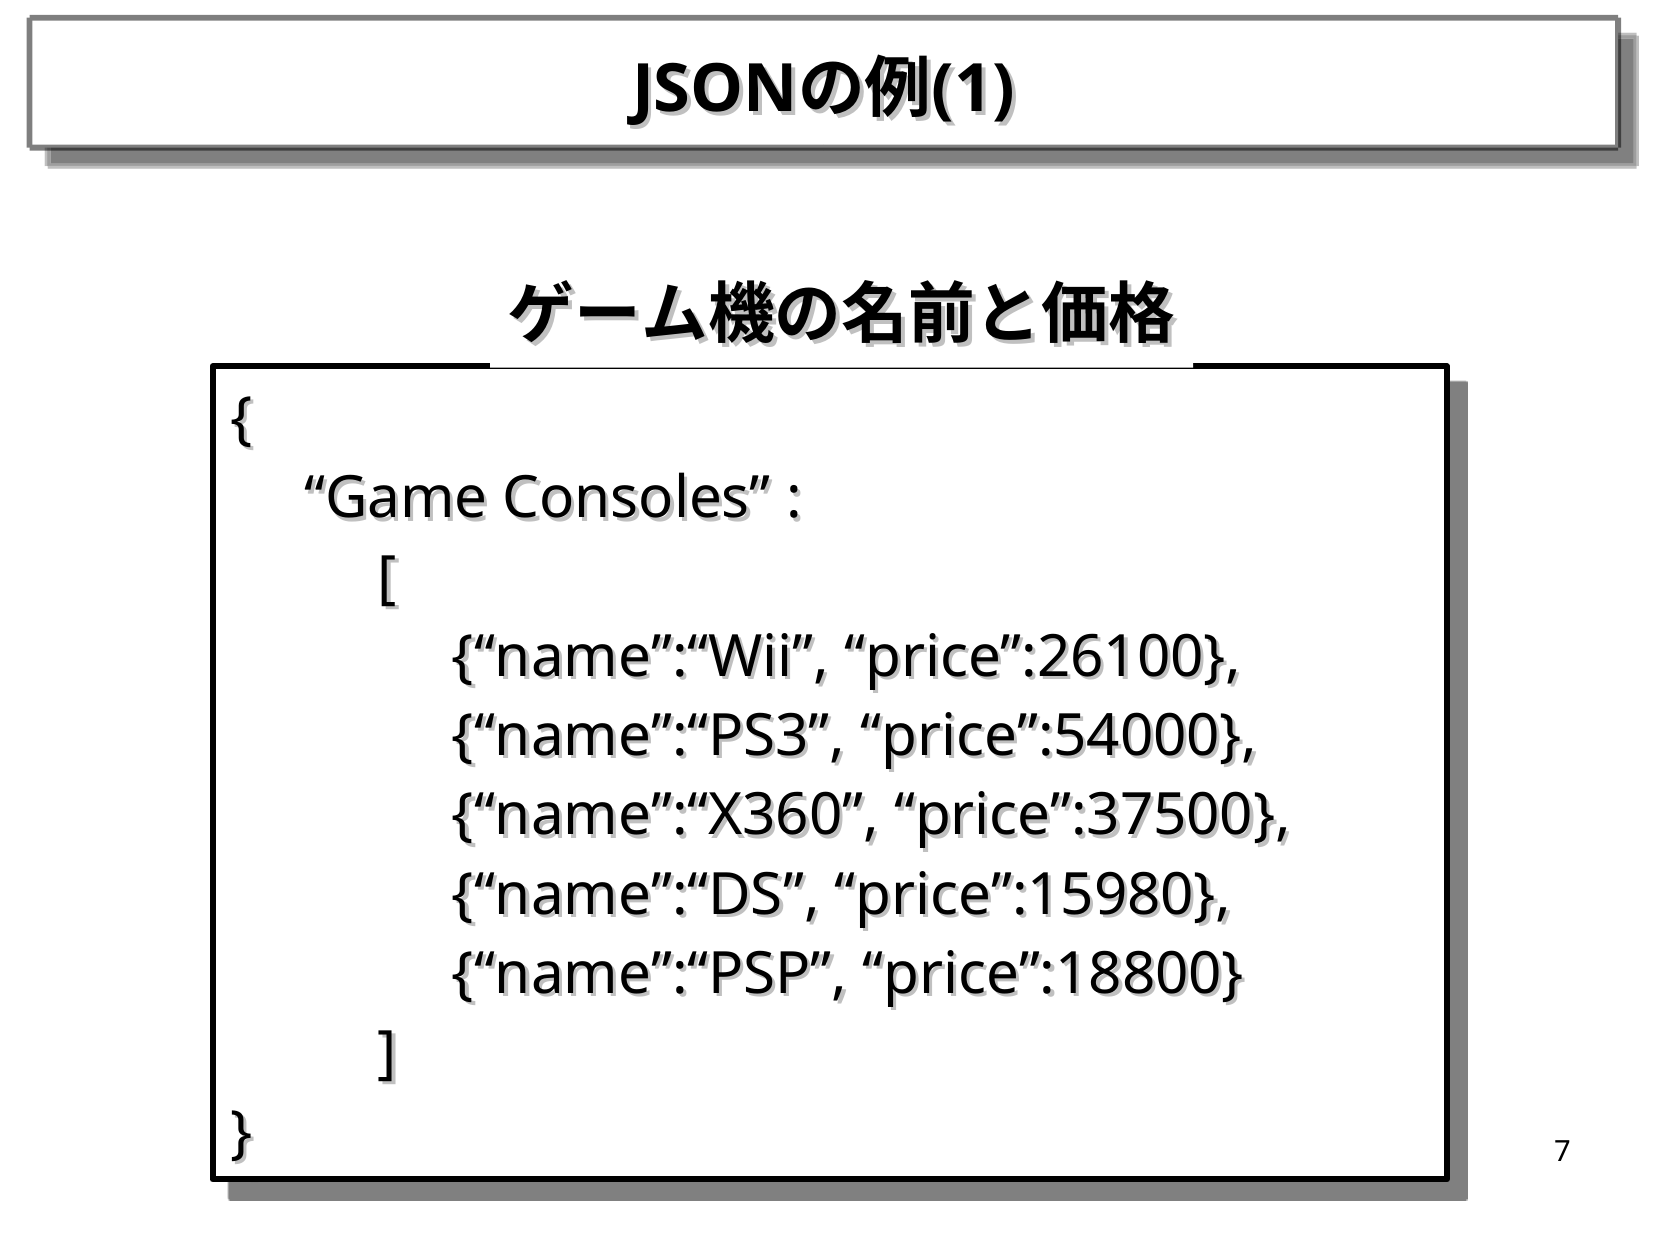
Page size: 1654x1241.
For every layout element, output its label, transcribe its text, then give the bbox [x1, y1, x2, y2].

text_box JSONの例(1) [29, 17, 1619, 148]
text_box ゲーム機の名前と価格 [490, 250, 1121, 343]
text_box { “Game Consoles” : [ {“name”:“Wii”, “price”:26100}, {“name”:“PS3”, “price”:54000}, {“name”:“X360”, “price”:37500}, {“name”:“DS”, “price”:15980}, {“name”:“PSP”, “price”:18800} ] } [212, 366, 1447, 1019]
